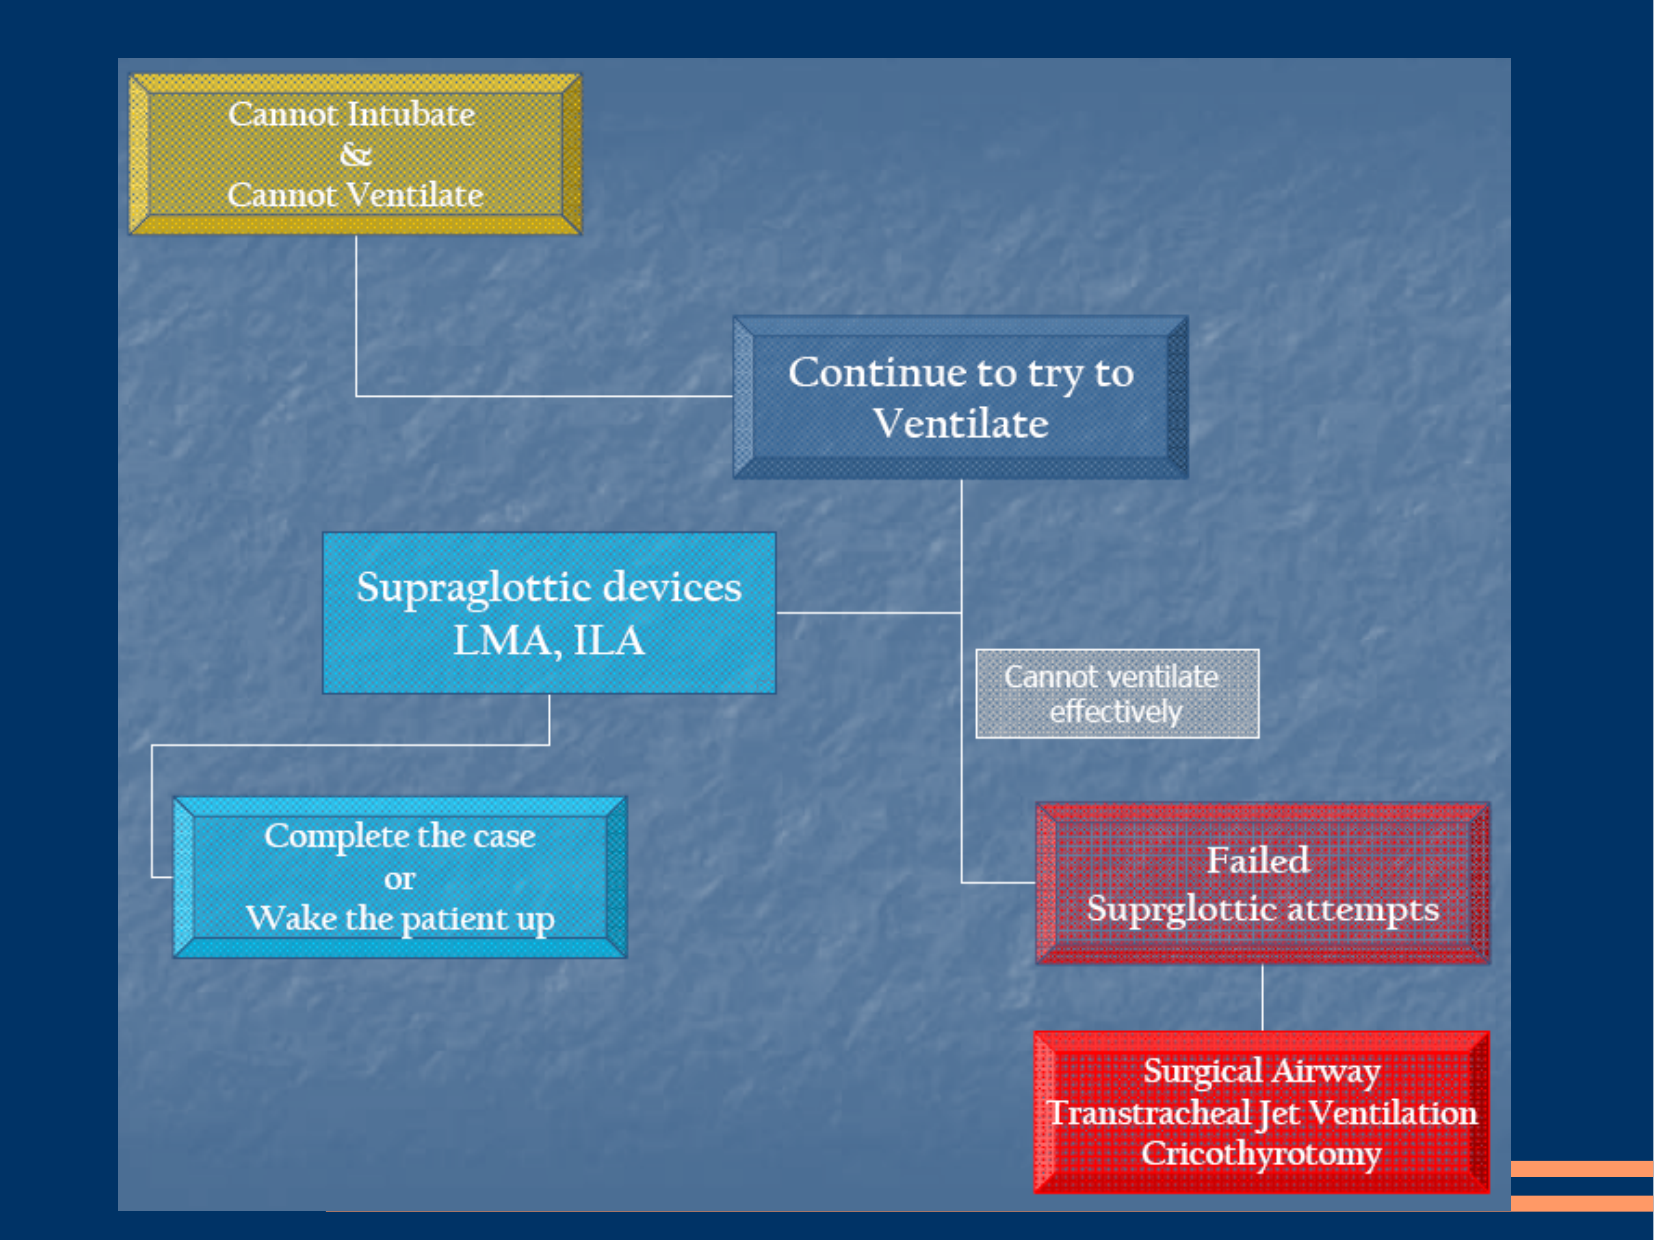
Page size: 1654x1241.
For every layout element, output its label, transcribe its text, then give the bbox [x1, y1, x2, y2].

picture [118, 58, 1511, 1211]
title Can not ventilate, can not intubate [121, 53, 1534, 247]
